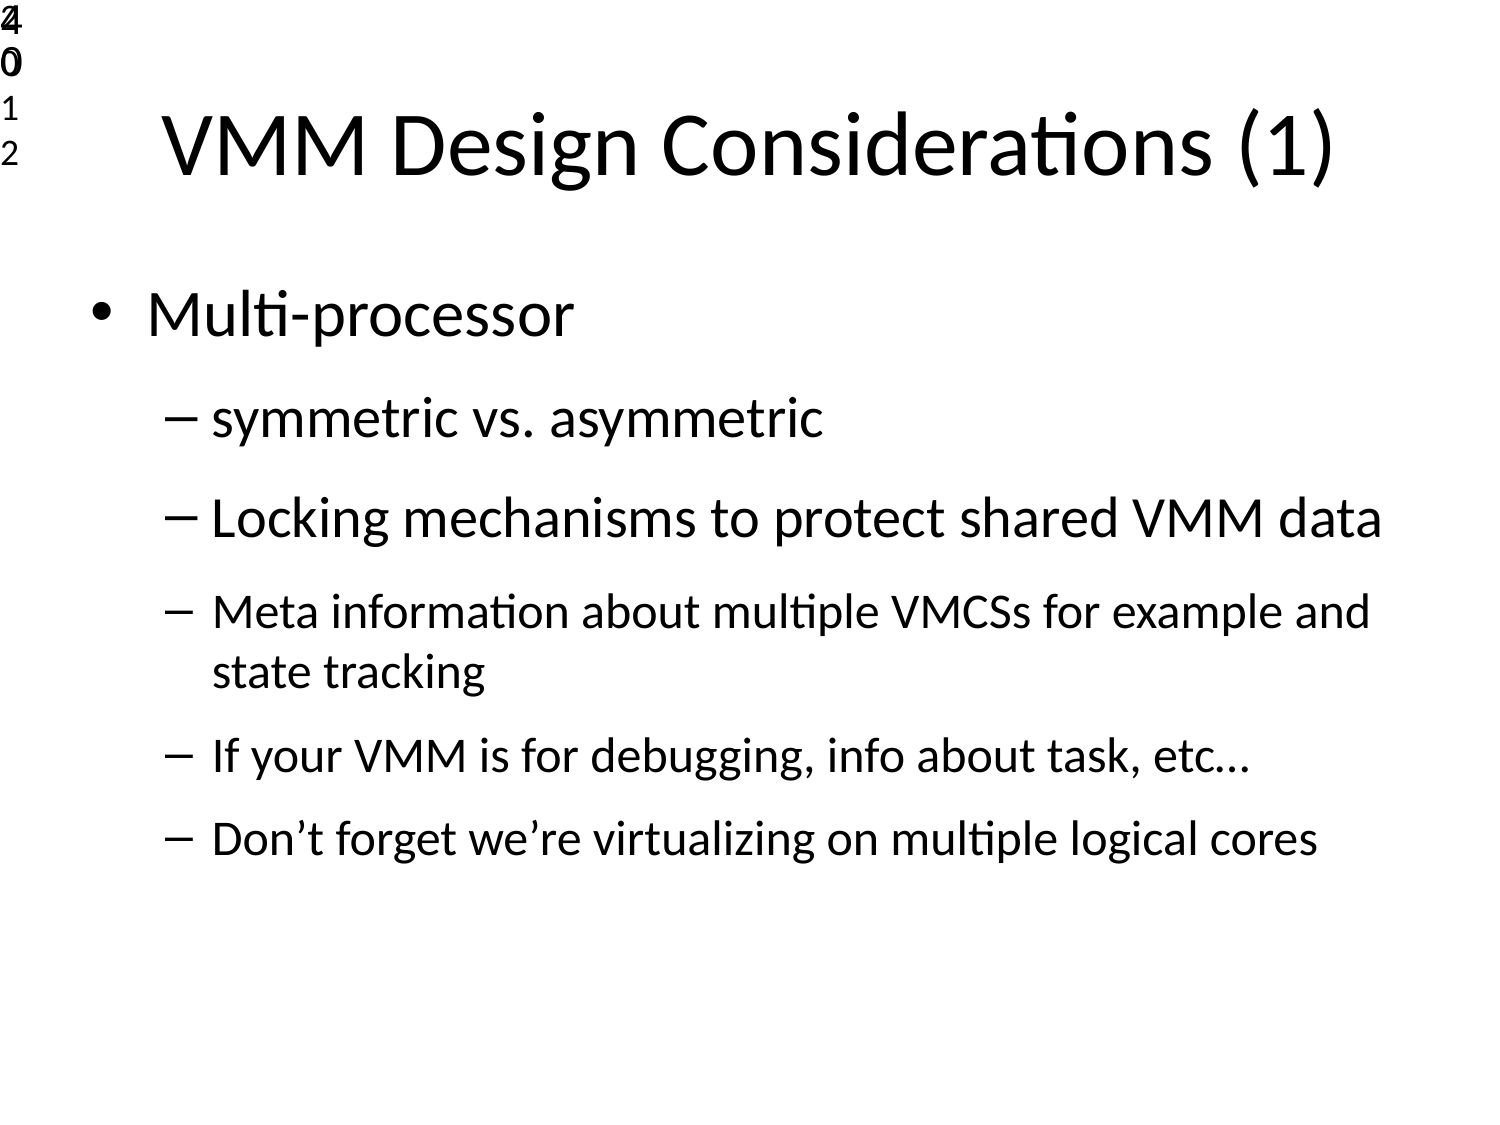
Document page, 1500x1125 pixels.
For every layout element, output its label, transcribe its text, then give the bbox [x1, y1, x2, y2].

list Multi-processor symmetric vs. asymmetric Locking mechanisms to protect shared VMM data Meta information about multiple VMCSs for example and state tracking If your VMM is for debugging, info about task, etc… Don’t forget we’re virtualizing on multiple logical cores [75, 262, 1425, 1005]
title VMM Design Considerations (1) [75, 45, 1425, 233]
